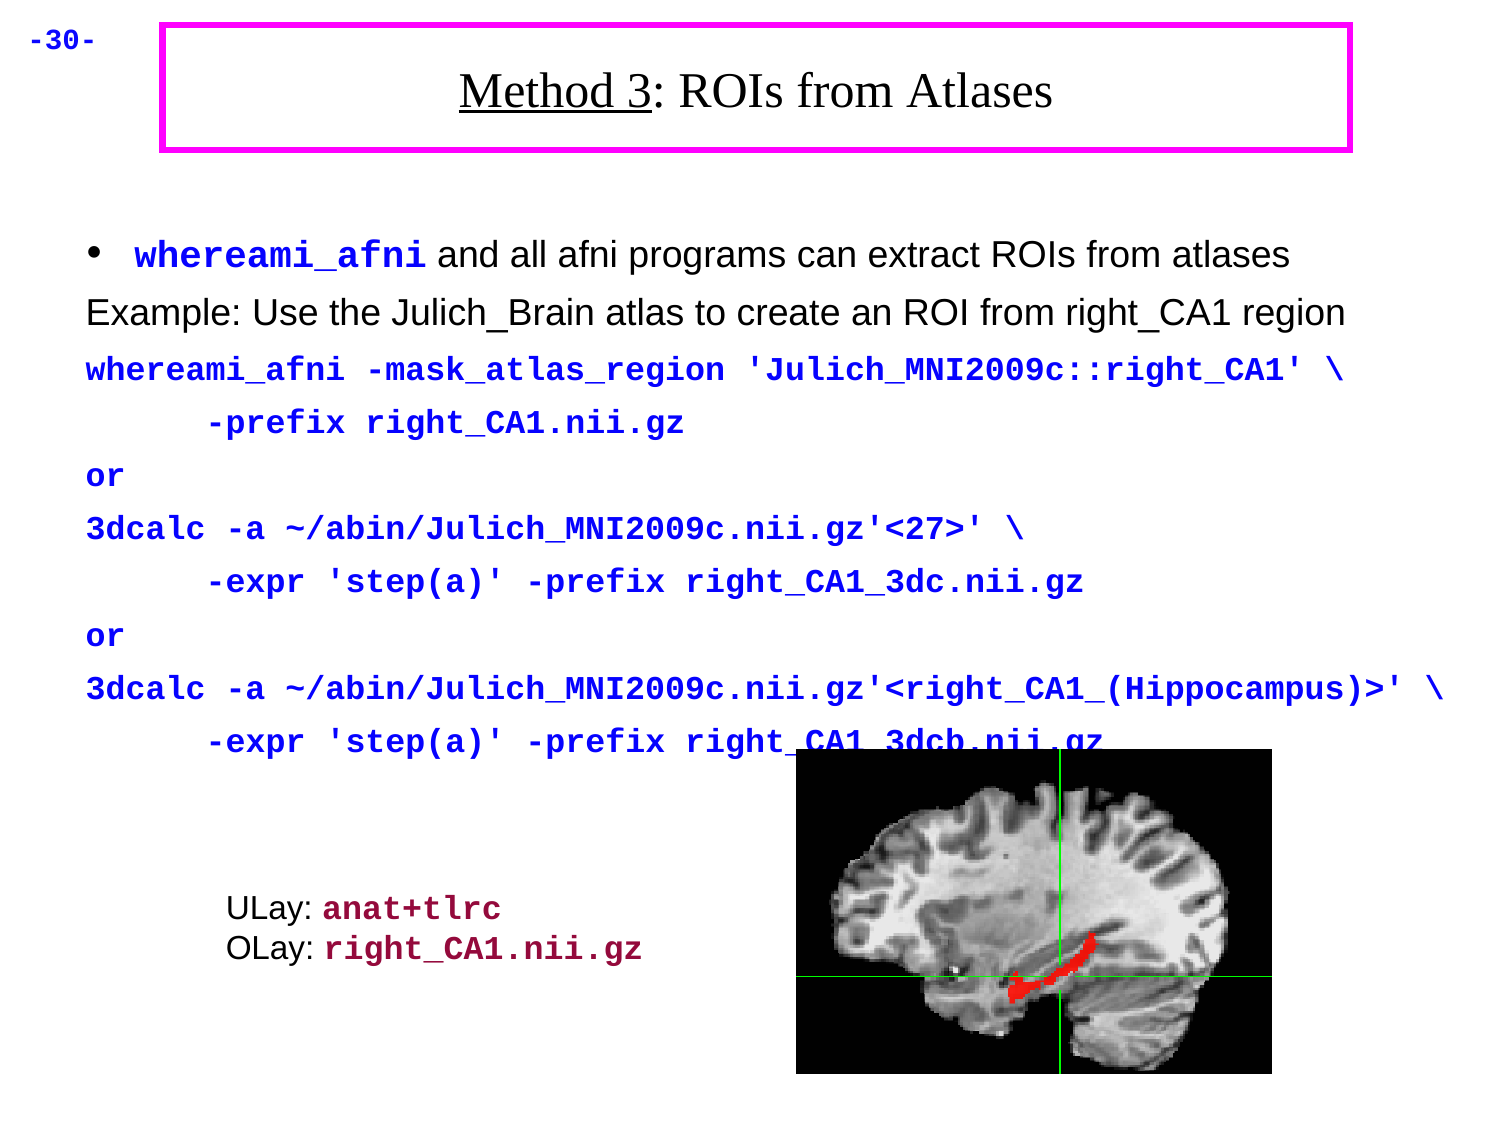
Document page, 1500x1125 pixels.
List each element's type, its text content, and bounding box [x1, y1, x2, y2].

text_box whereami_afni and all afni programs can extract ROIs from atlases Example: Use the Julich_Brain atlas to create an ROI from right_CA1 region whereami_afni -mask_atlas_region 'Julich_MNI2009c::right_CA1' \ -prefix right_CA1.nii.gz or 3dcalc -a ~/abin/Julich_MNI2009c.nii.gz'<27>' \ -expr 'step(a)' -prefix right_CA1_3dc.nii.gz or 3dcalc -a ~/abin/Julich_MNI2009c.nii.gz'<right_CA1_(Hippocampus)>' \ -expr 'step(a)' -prefix right_CA1_3dcb.nii.gz [70, 217, 1463, 583]
text_box Method 3: ROIs from Atlases [162, 24, 1351, 150]
picture [796, 749, 1272, 1074]
text_box ULay: anat+tlrc OLay: right_CA1.nii.gz [211, 878, 749, 974]
